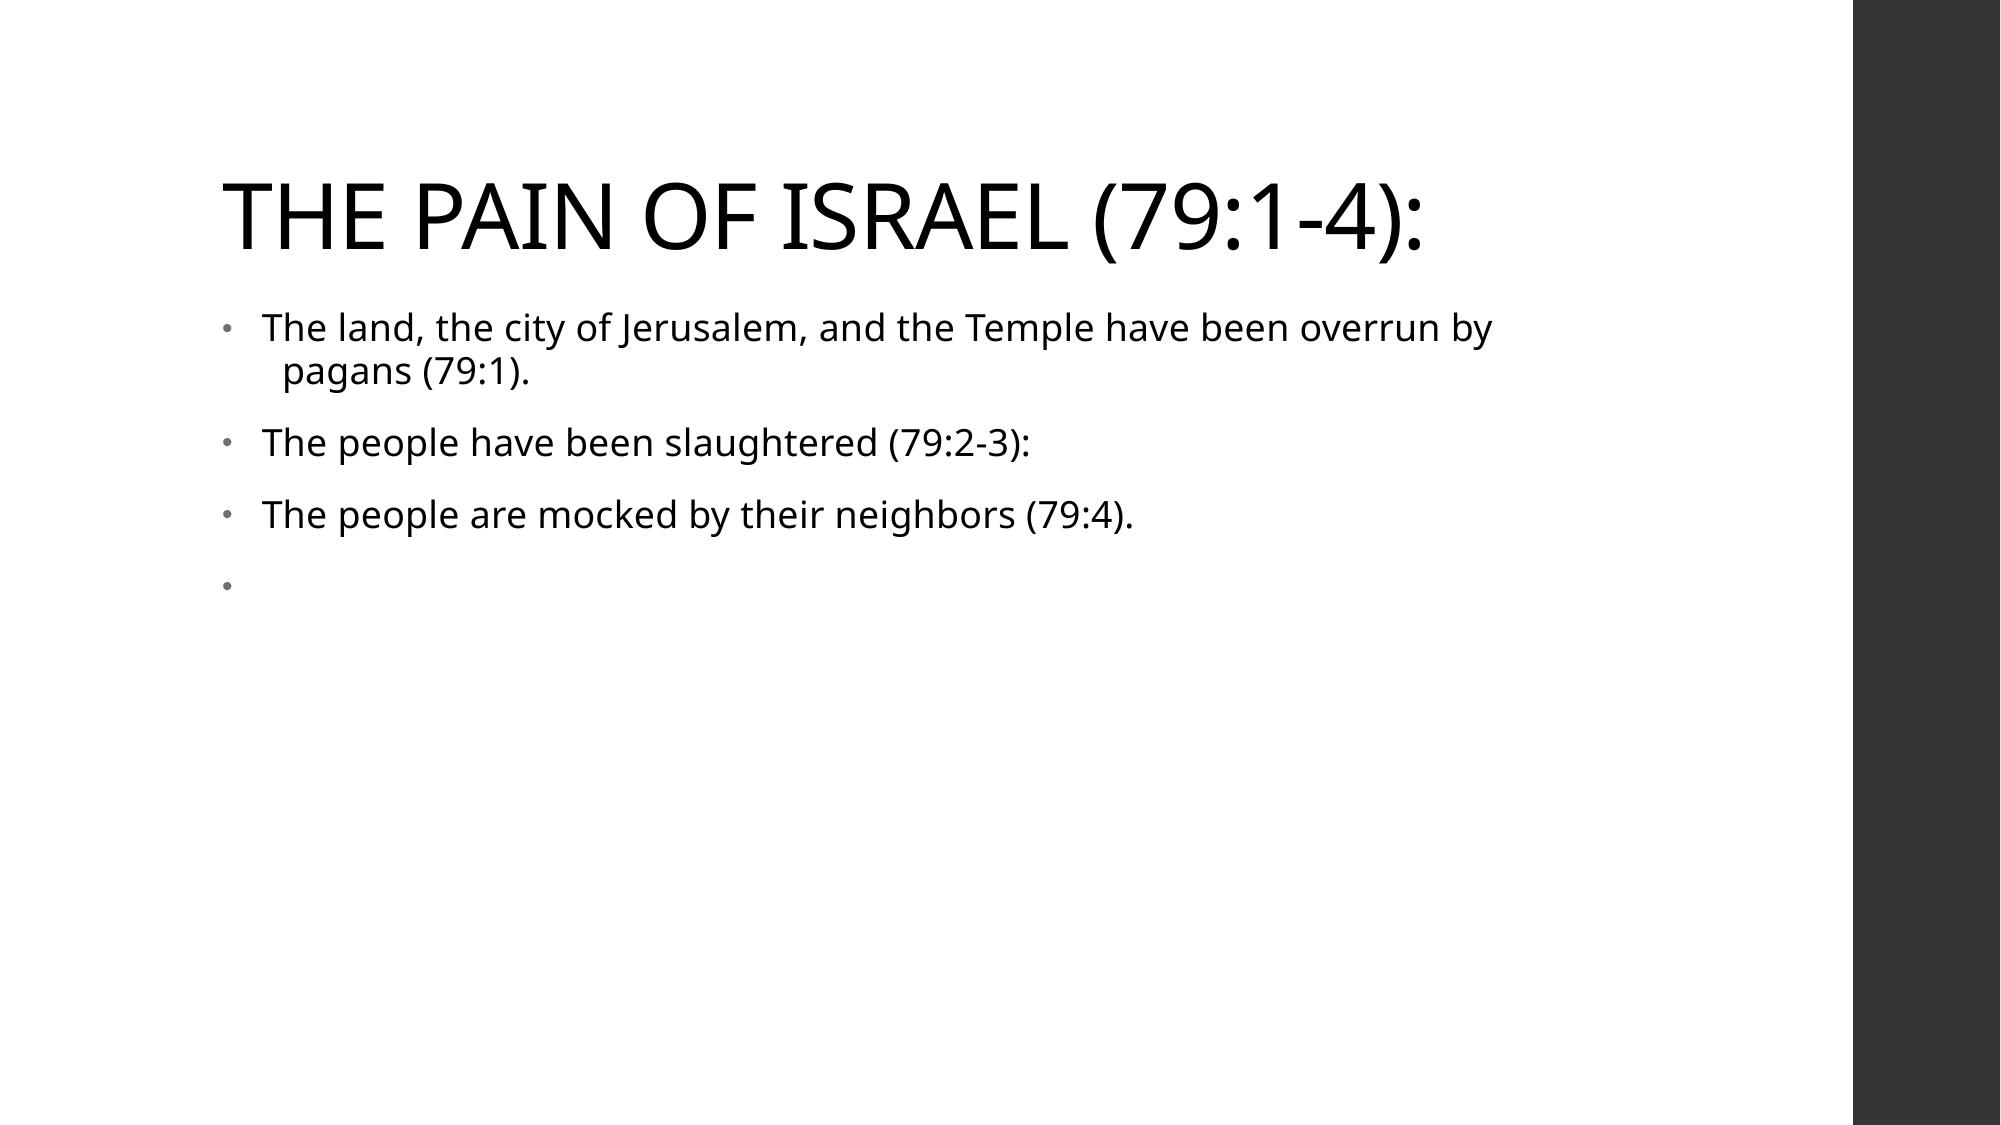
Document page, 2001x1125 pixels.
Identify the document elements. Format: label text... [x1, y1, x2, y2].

title THE PAIN OF ISRAEL (79:1-4): [206, 60, 1797, 278]
list The land, the city of Jerusalem, and the Temple have been overrun by pagans (79:1). The people have been slaughtered (79:2-3): The people are mocked by their neighbors (79:4). [206, 299, 1617, 1014]
